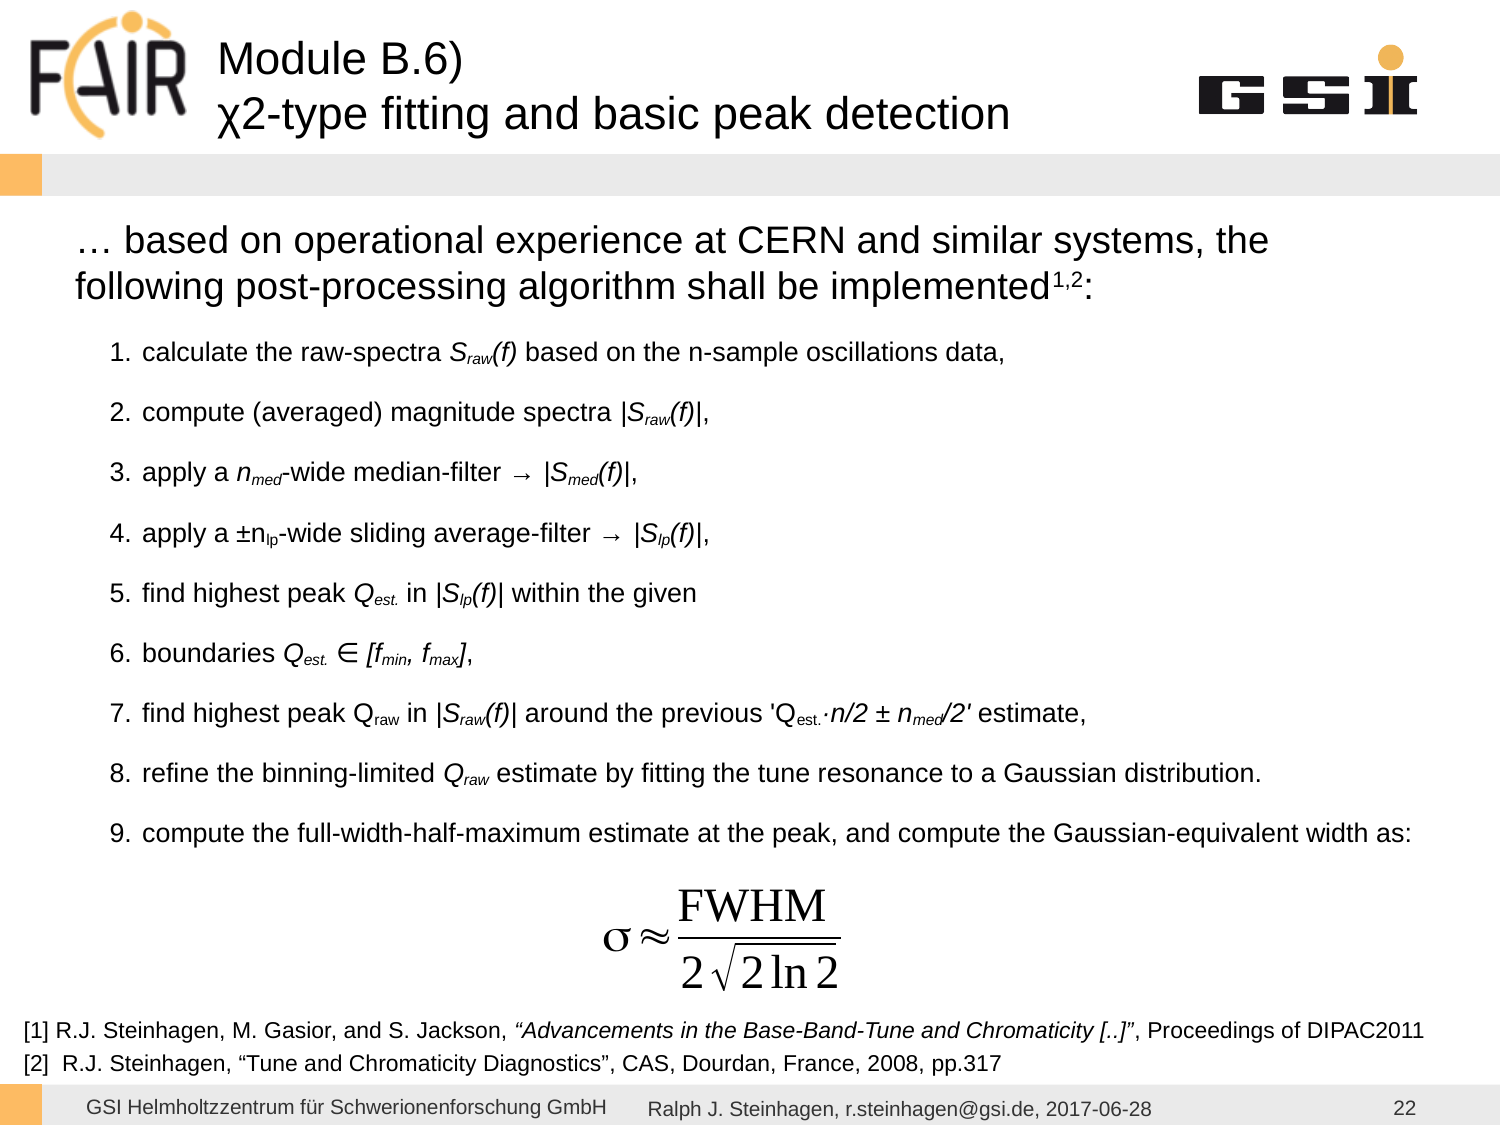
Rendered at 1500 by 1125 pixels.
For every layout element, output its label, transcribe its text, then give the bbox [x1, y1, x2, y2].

list … based on operational experience at CERN and similar systems, the following post-processing algorithm shall be implemented1,2: calculate the raw-spectra Sraw(f) based on the n-sample oscillations data, compute (averaged) magnitude spectra |Sraw(f)|, apply a nmed-wide median-filter → |Smed(f)|, apply a ±nlp-wide sliding average-filter → |Slp(f)|, find highest peak Qest. in |Slp(f)| within the given boundaries Qest. ∈ [fmin, fmax], find highest peak Qraw in |Sraw(f)| around the previous 'Qest.·n/2 ± nmed/2' estimate, refine the binning-limited Qraw estimate by fitting the tune resonance to a Gaussian distribution. compute the full-width-half-maximum estimate at the peak, and compute the Gaussian-equivalent width as: [75, 215, 1425, 875]
list [1] R.J. Steinhagen, M. Gasior, and S. Jackson, “Advancements in the Base-Band-Tune and Chromaticity [..]”, Proceedings of DIPAC2011 [2] R.J. Steinhagen, “Tune and Chromaticity Diagnostics”, CAS, Dourdan, France, 2008, pp.317 [23, 1009, 1477, 1078]
title Module B.6) χ2-type fitting and basic peak detection [217, 20, 1180, 147]
chart [590, 879, 856, 999]
picture [30, 9, 187, 141]
picture [1197, 42, 1419, 117]
